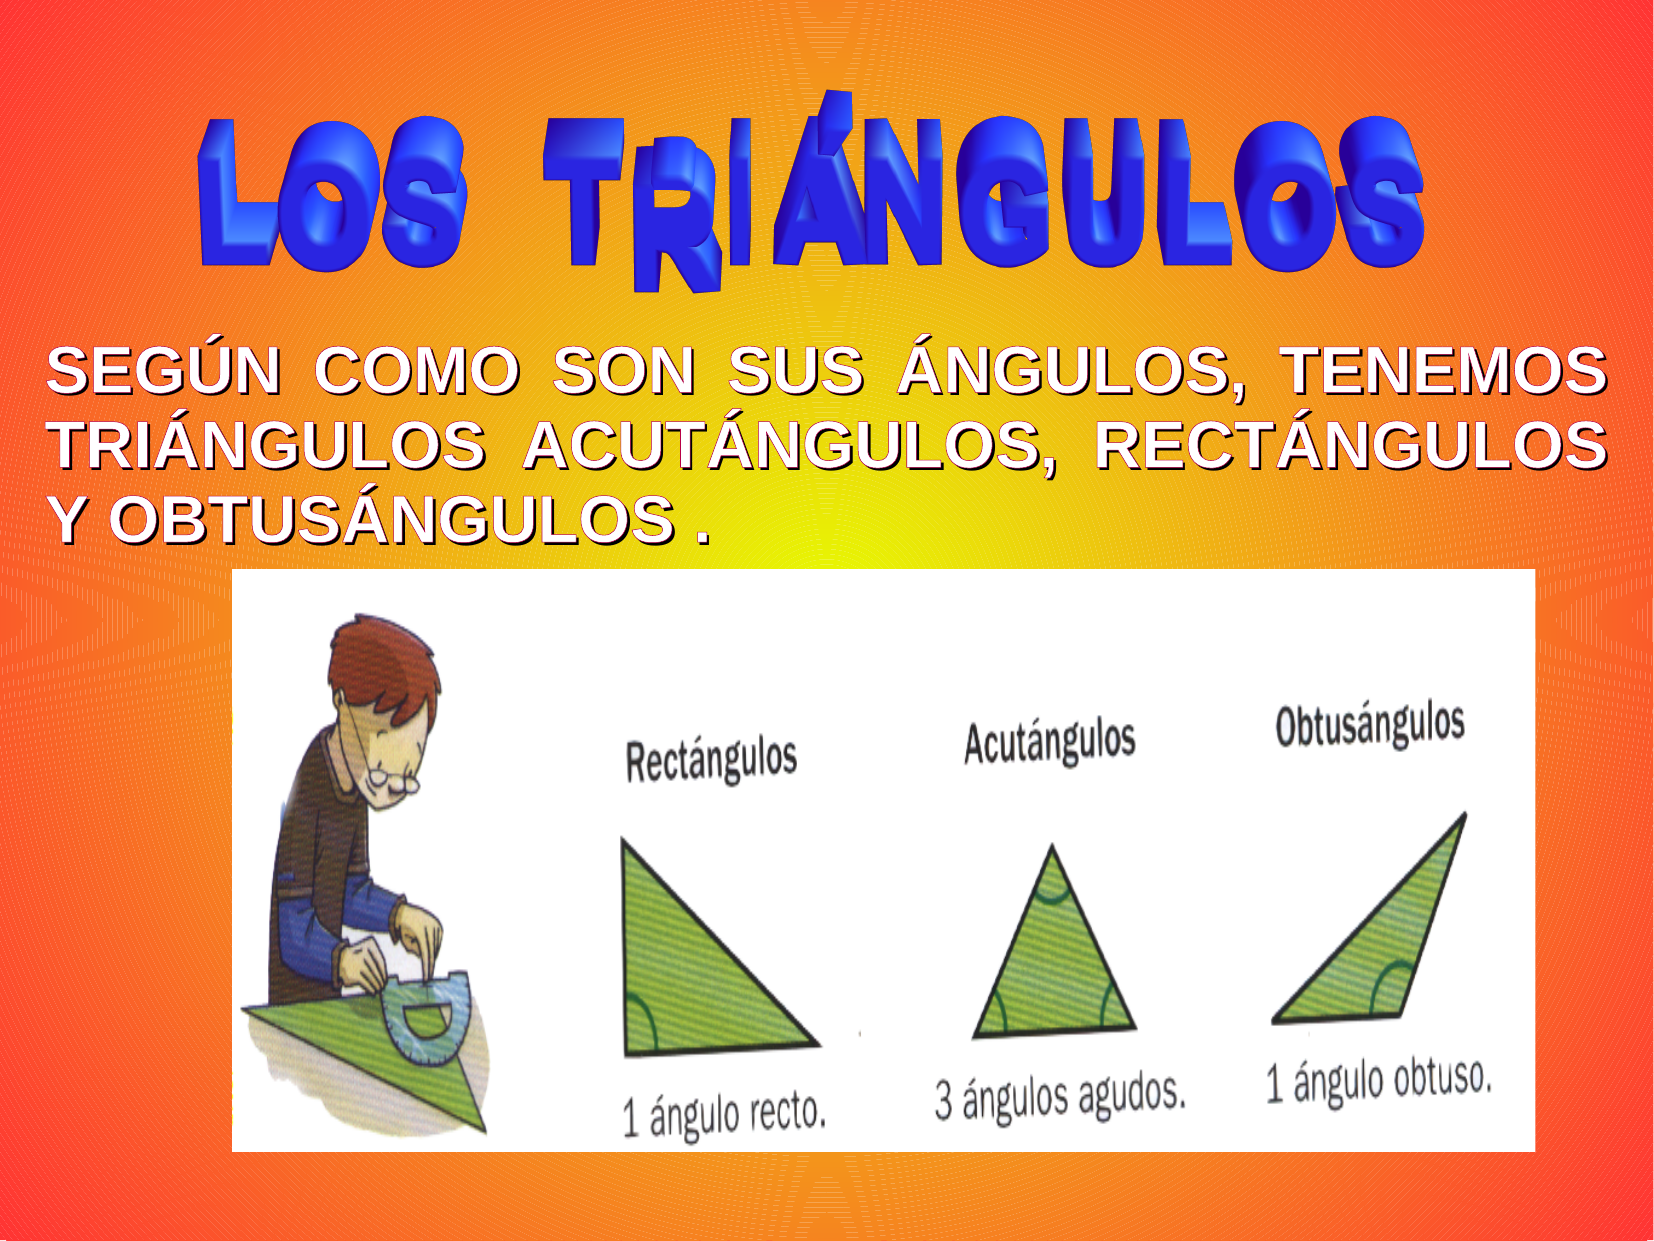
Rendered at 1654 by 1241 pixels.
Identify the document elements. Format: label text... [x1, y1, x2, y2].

text_box SEGÚN COMO SON SUS ÁNGULOS, TENEMOS TRIÁNGULOS ACUTÁNGULOS, RECTÁNGULOS Y OBTUSÁNGULOS . [29, 324, 1625, 564]
picture [232, 569, 1536, 1152]
